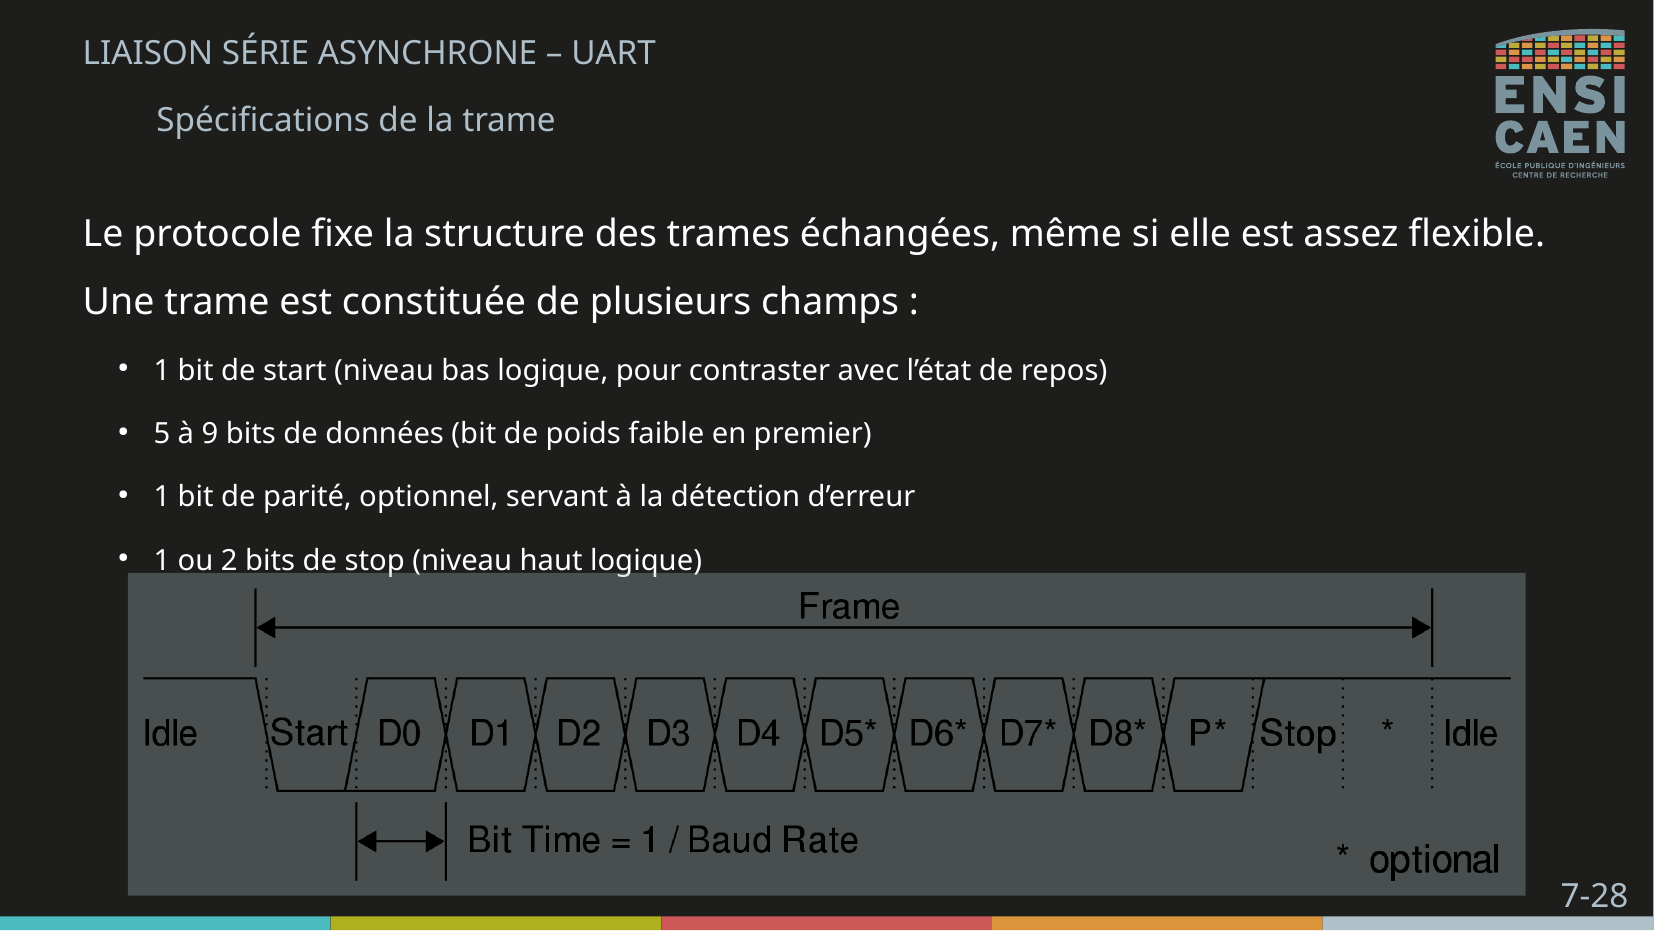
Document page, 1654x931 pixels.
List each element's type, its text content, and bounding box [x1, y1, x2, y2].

picture [127, 572, 1526, 896]
title LIAISON SÉRIE ASYNCHRONE – UART Spécifications de la trame [82, 0, 1467, 148]
list Le protocole fixe la structure des trames échangées, même si elle est assez flexible. Une trame est constituée de plusieurs champs : 1 bit de start (niveau bas logique, pour contraster avec l’état de repos) 5 à 9 bits de données (bit de poids faible en premier) 1 bit de parité, optionnel, servant à la détection d’erreur 1 ou 2 bits de stop (niveau haut logique) [82, 206, 1571, 916]
